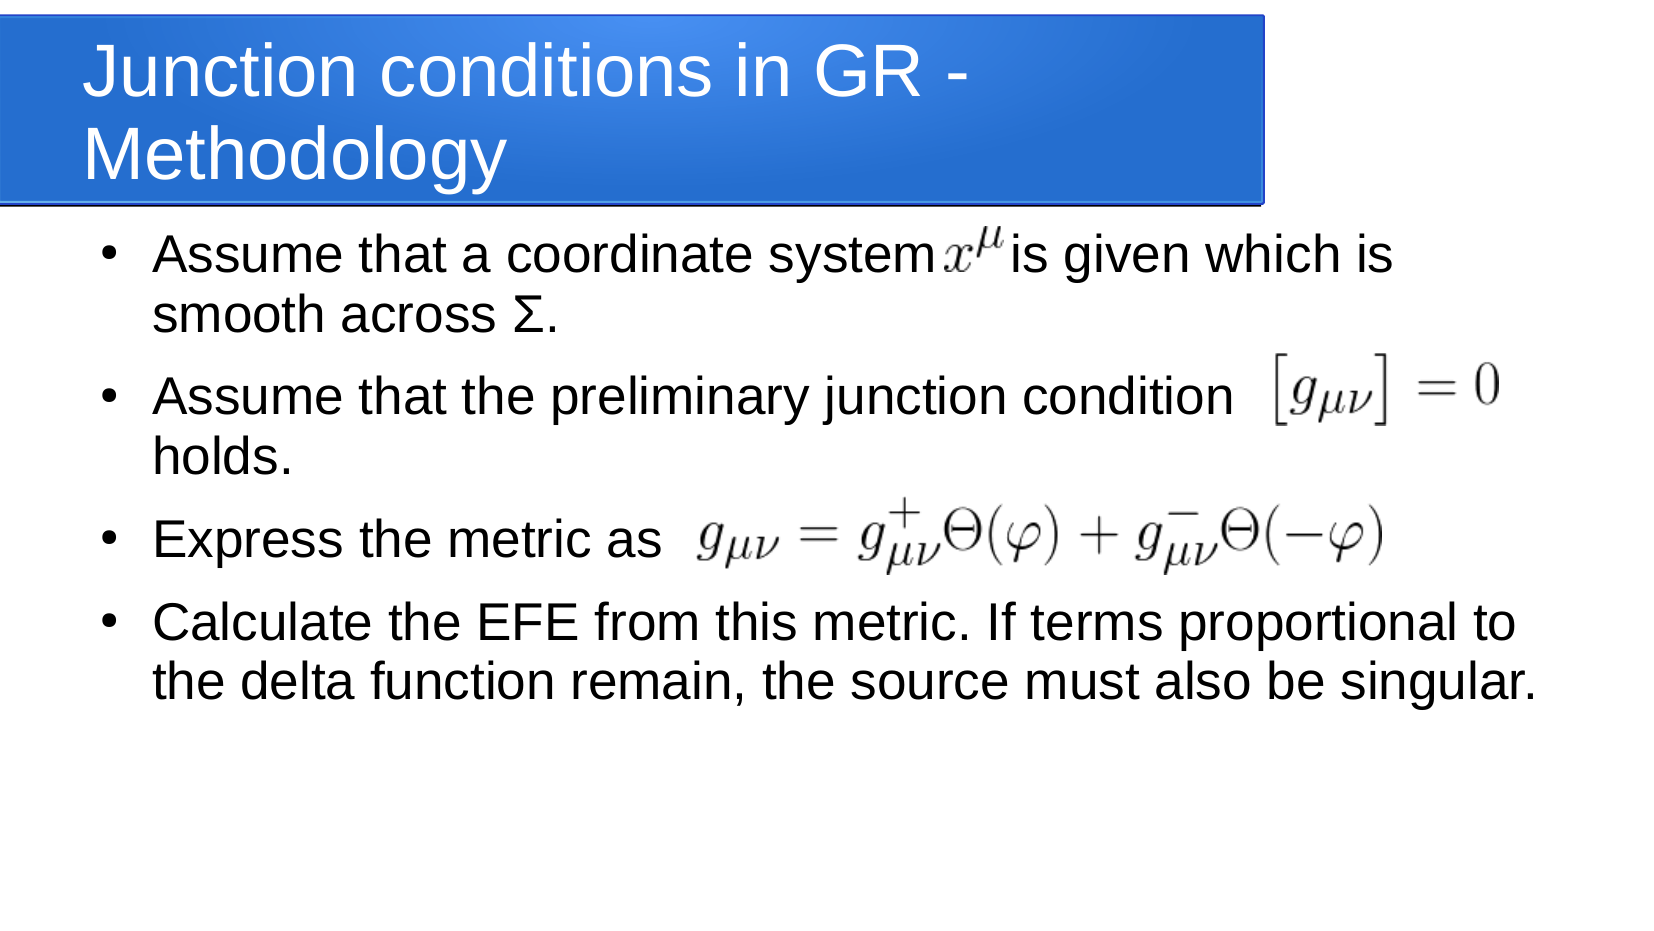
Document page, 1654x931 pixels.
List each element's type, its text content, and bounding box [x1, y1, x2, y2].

picture [944, 226, 1004, 272]
picture [696, 496, 1382, 575]
title Junction conditions in GR - Methodology [82, 29, 1235, 195]
picture [1275, 353, 1499, 426]
list Assume that a coordinate system is given which is smooth across Σ. Assume that the preliminary junction condition holds. Express the metric as Calculate the EFE from this metric. If terms proportional to the delta function remain, the source must also be singular. [82, 224, 1571, 764]
